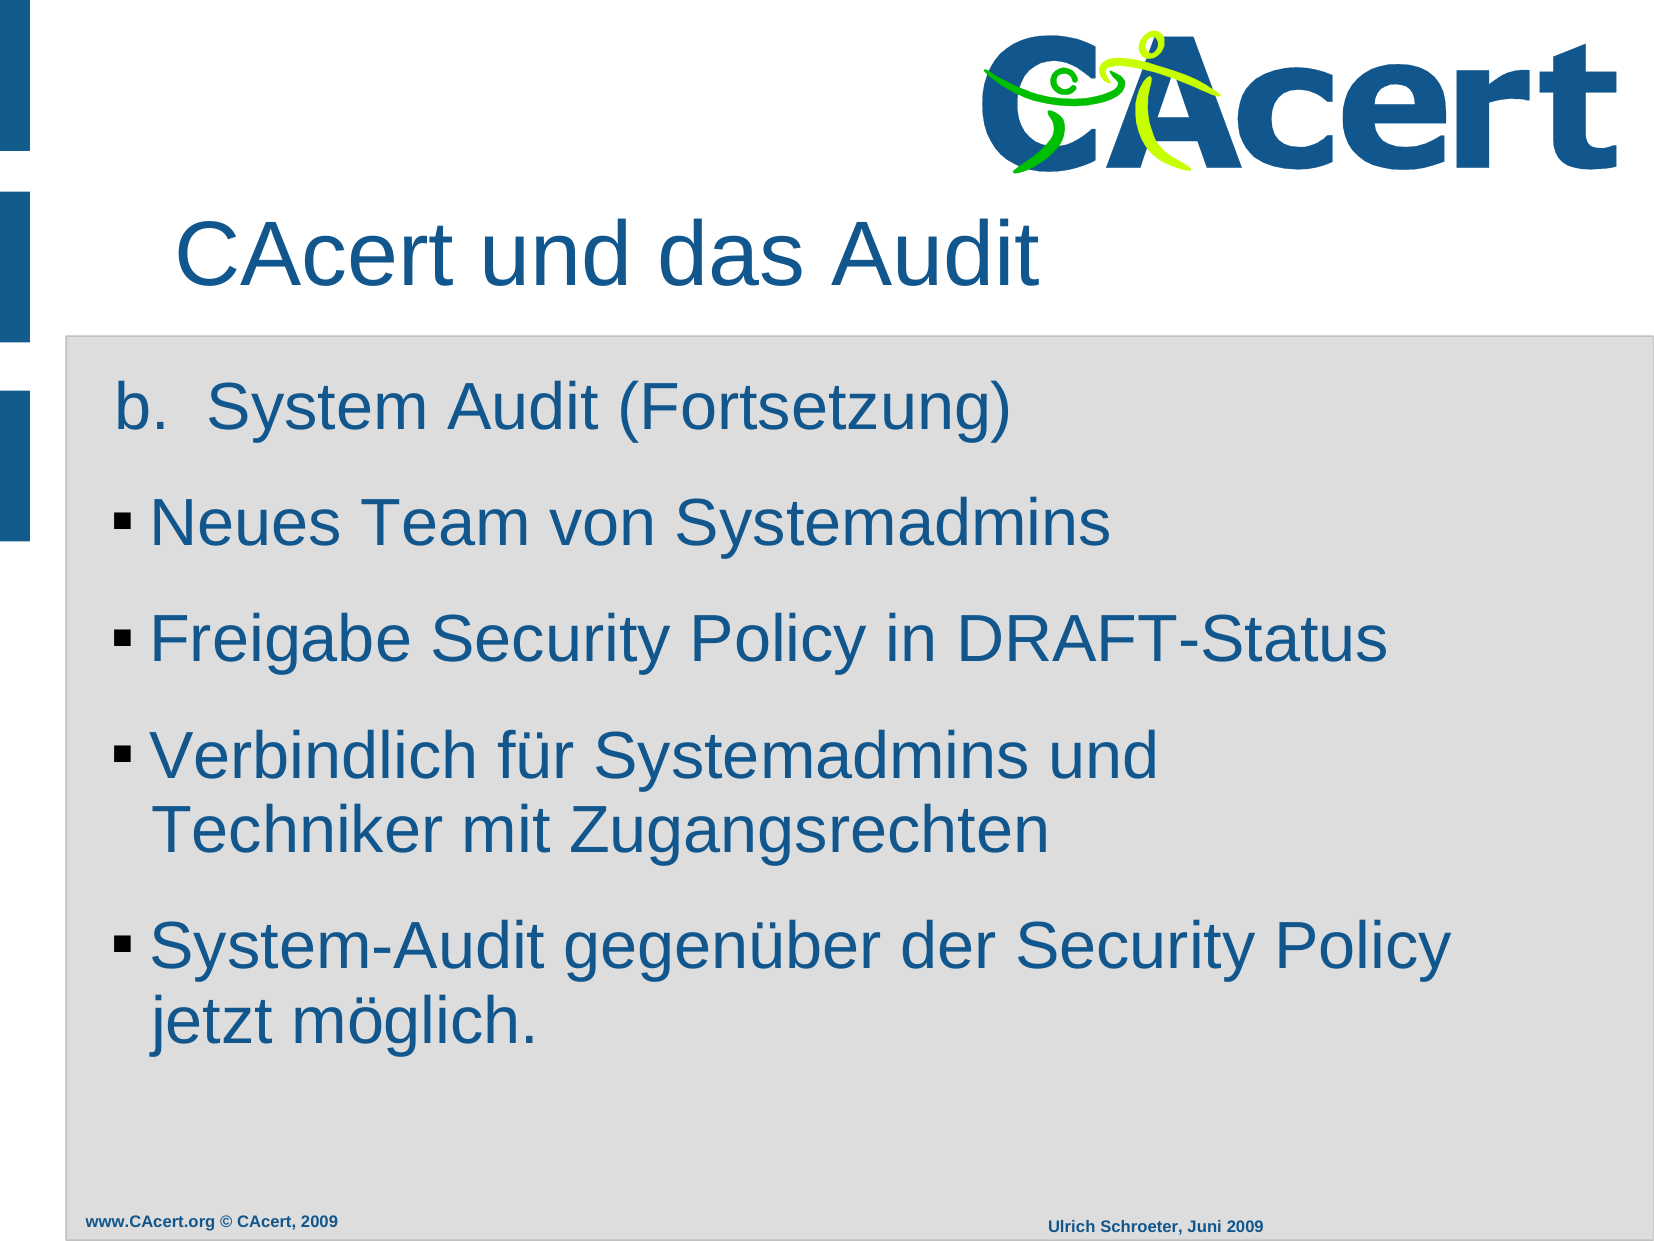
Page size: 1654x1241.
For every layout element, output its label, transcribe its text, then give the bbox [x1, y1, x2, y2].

text_box CAcert und das Audit [118, 195, 1046, 313]
text_box b. System Audit (Fortsetzung) Neues Team von Systemadmins Freigabe Security Policy in DRAFT-Status Verbindlich für Systemadmins und Techniker mit Zugangsrechten System-Audit gegenüber der Security Policy jetzt möglich. [99, 361, 1469, 1066]
